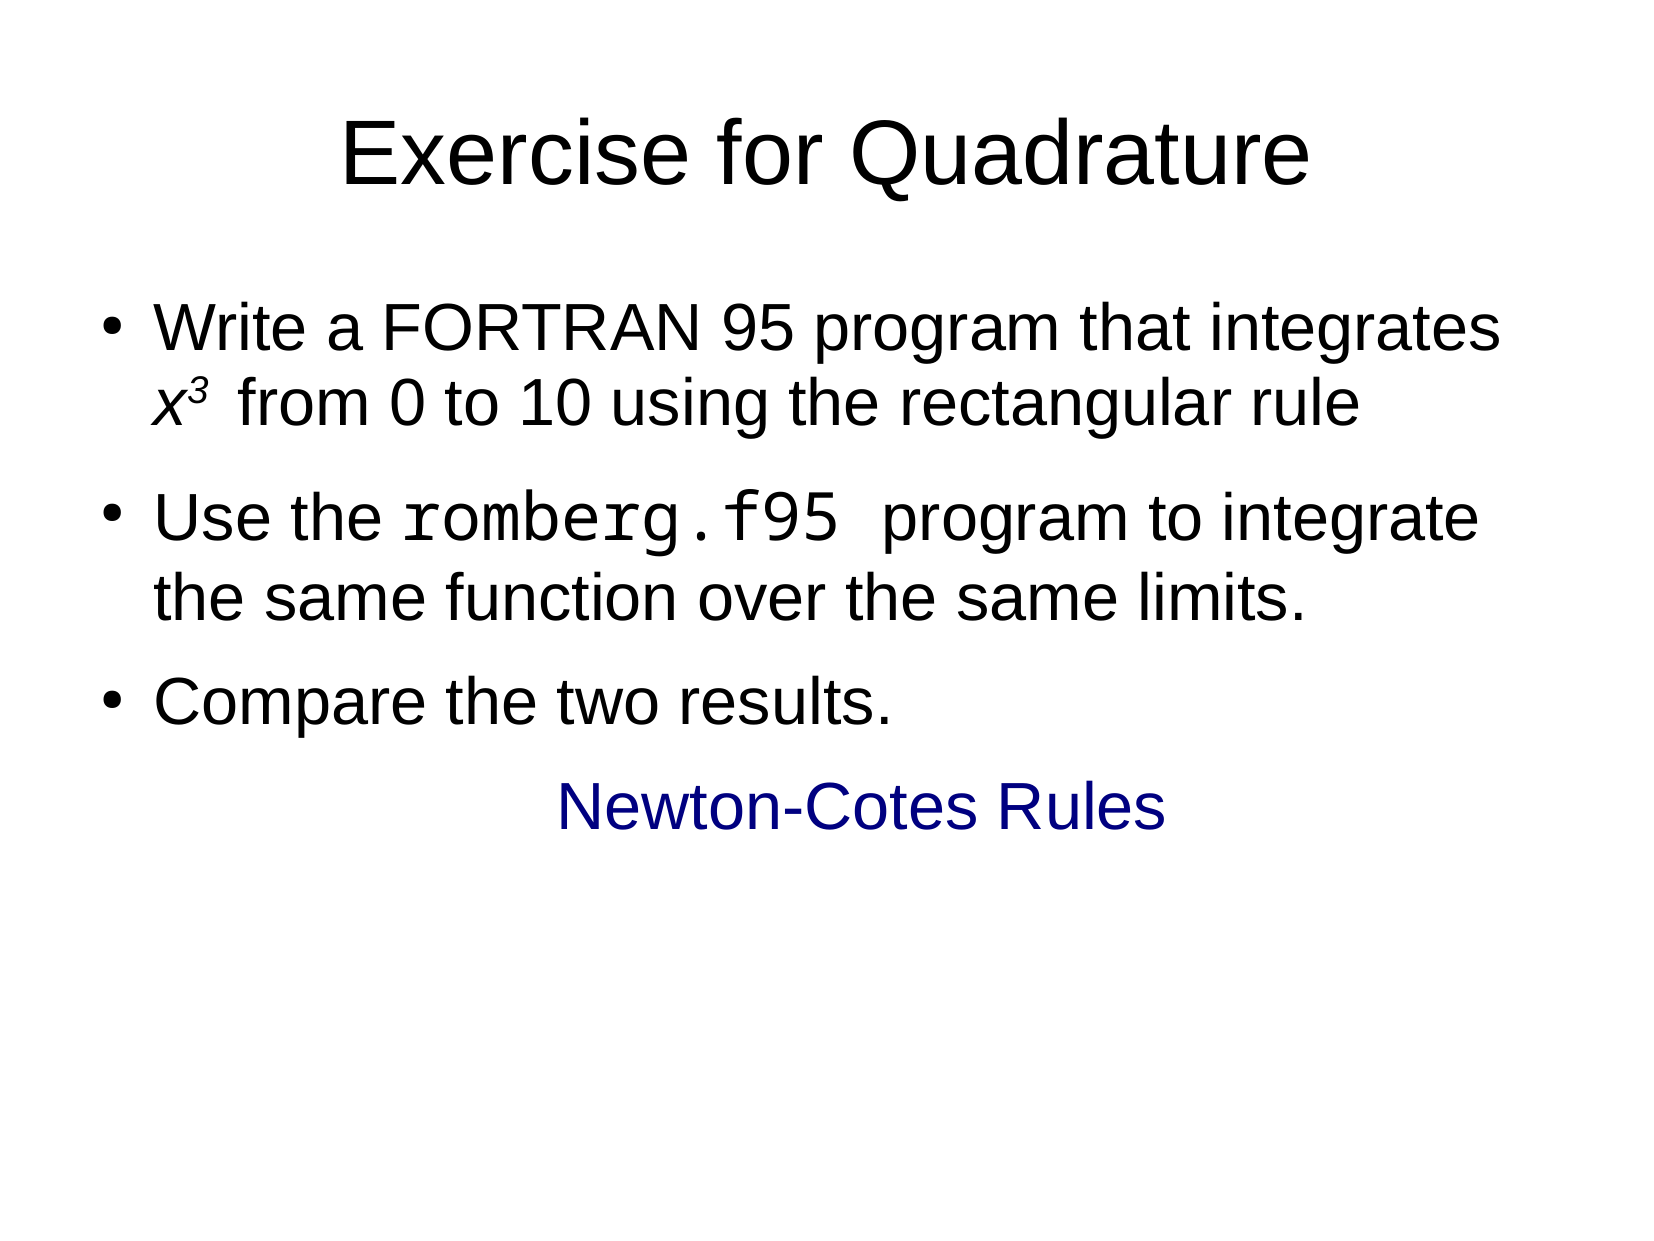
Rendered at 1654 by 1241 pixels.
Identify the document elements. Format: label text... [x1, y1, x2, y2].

title Exercise for Quadrature [82, 49, 1571, 257]
list Write a FORTRAN 95 program that integrates x3 from 0 to 10 using the rectangular rule Use the romberg.f95 program to integrate the same function over the same limits. Compare the two results. Newton-Cotes Rules [82, 290, 1571, 1010]
